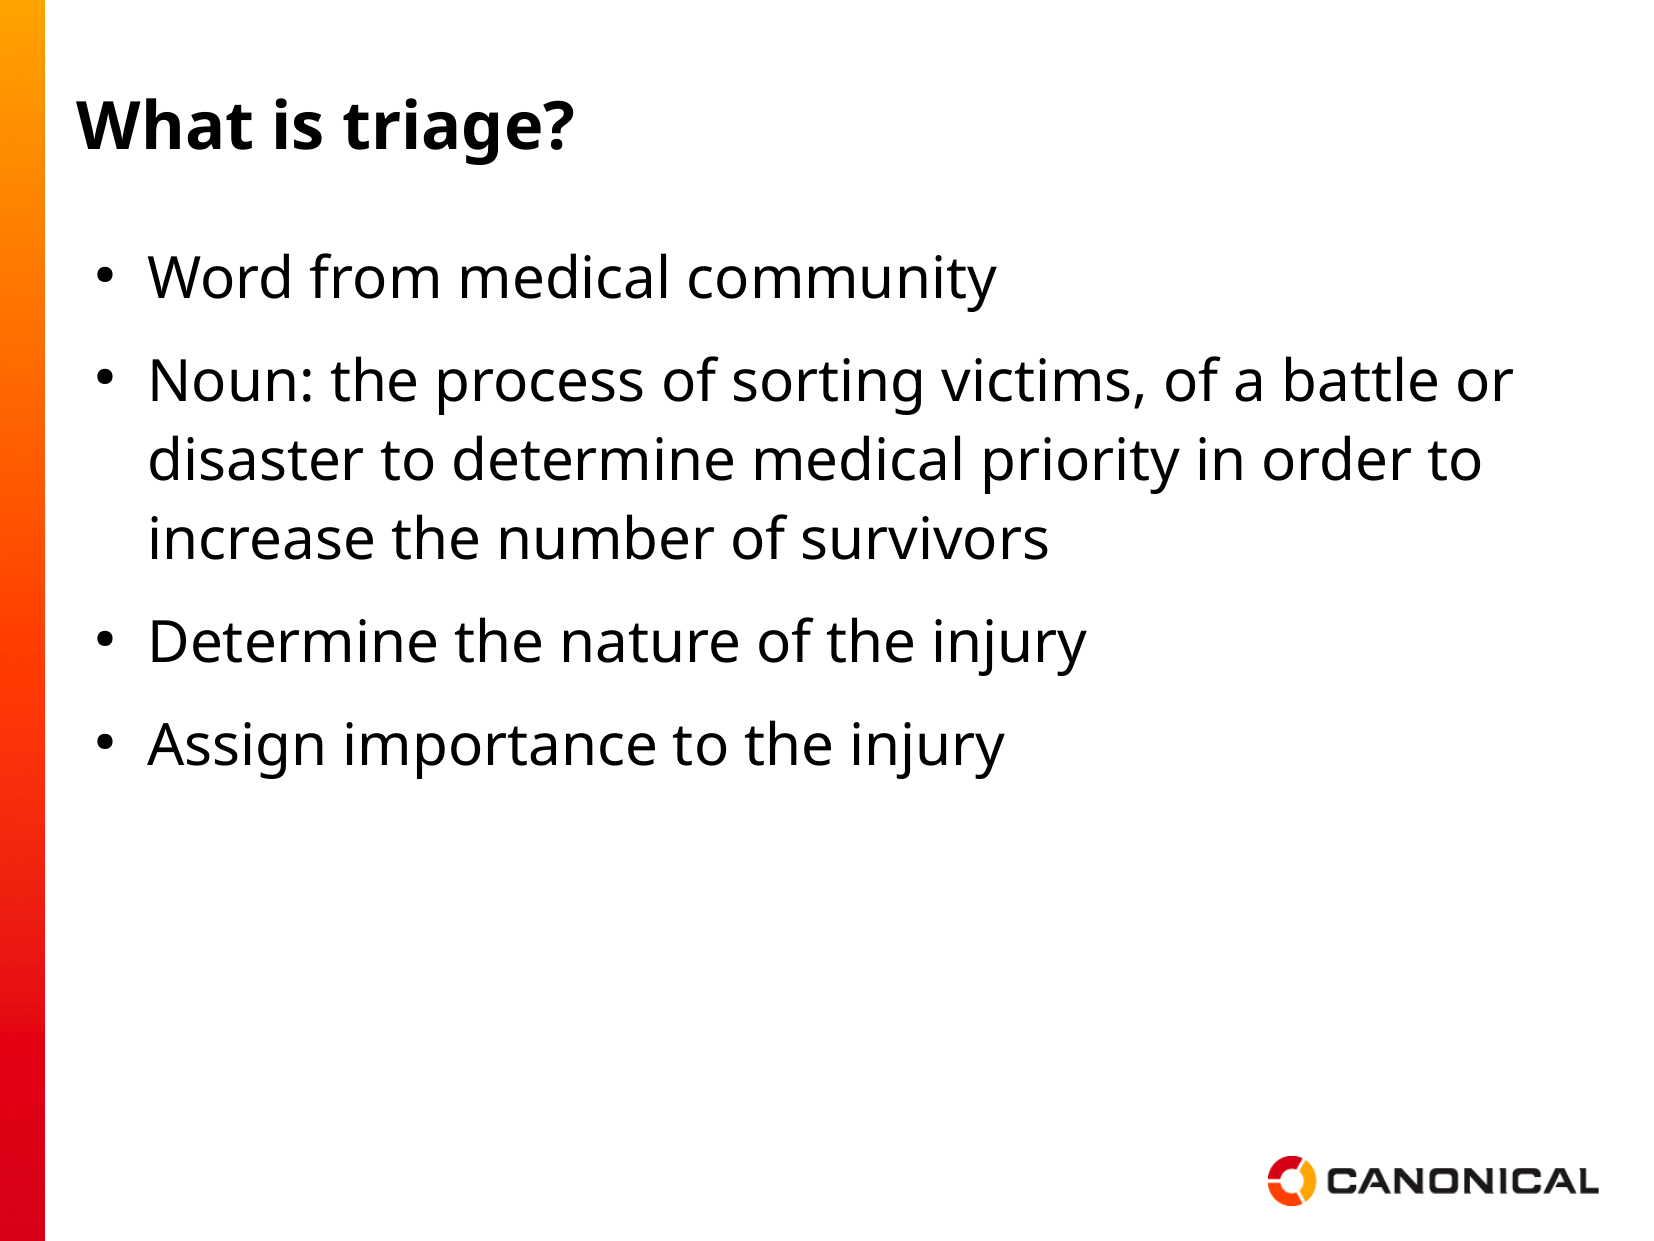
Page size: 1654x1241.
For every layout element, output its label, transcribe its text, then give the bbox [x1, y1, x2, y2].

picture [1268, 1156, 1599, 1206]
list Word from medical community Noun: the process of sorting victims, of a battle or disaster to determine medical priority in order to increase the number of survivors Determine the nature of the injury Assign importance to the injury [76, 236, 1589, 1040]
title What is triage? [76, 48, 1589, 200]
picture [0, 0, 45, 1241]
